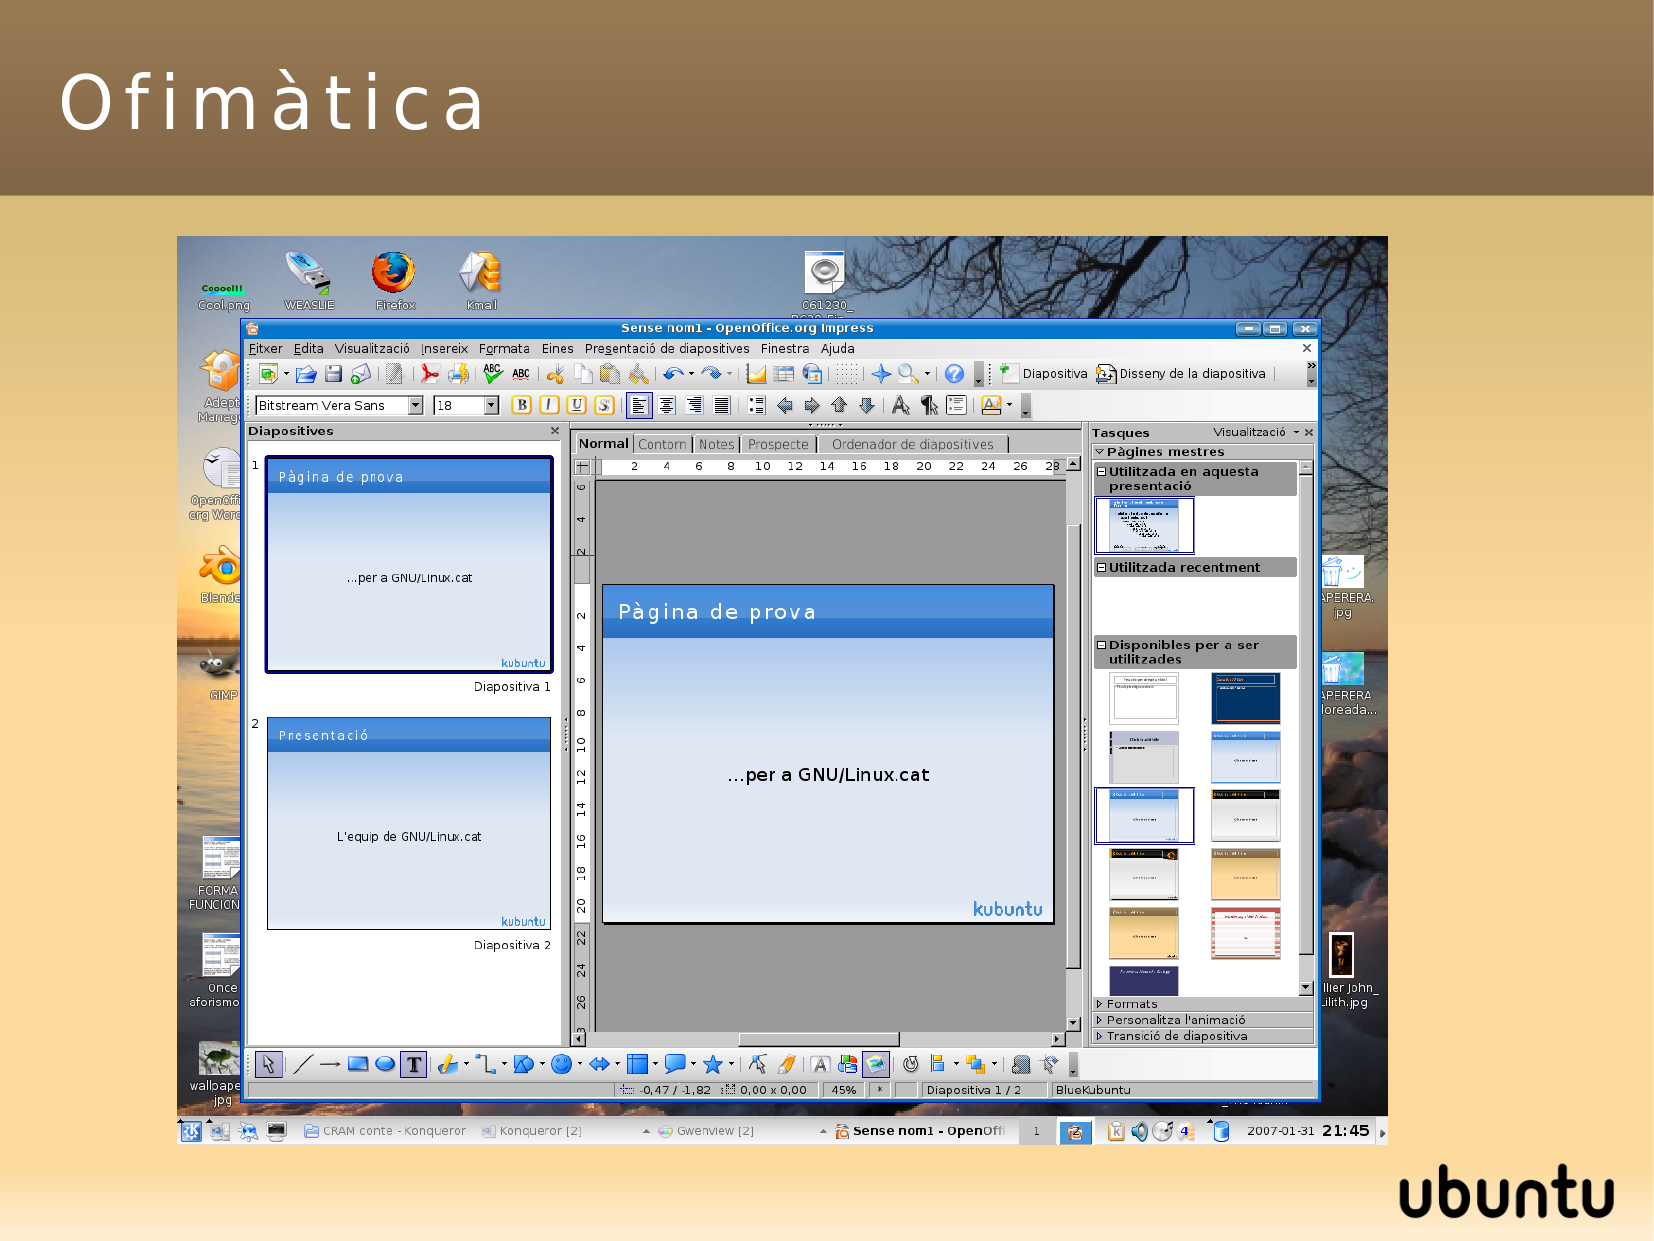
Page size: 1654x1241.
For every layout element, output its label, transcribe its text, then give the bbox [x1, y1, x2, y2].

picture [0, 0, 1654, 1241]
title Ofimàtica [59, 29, 1595, 178]
